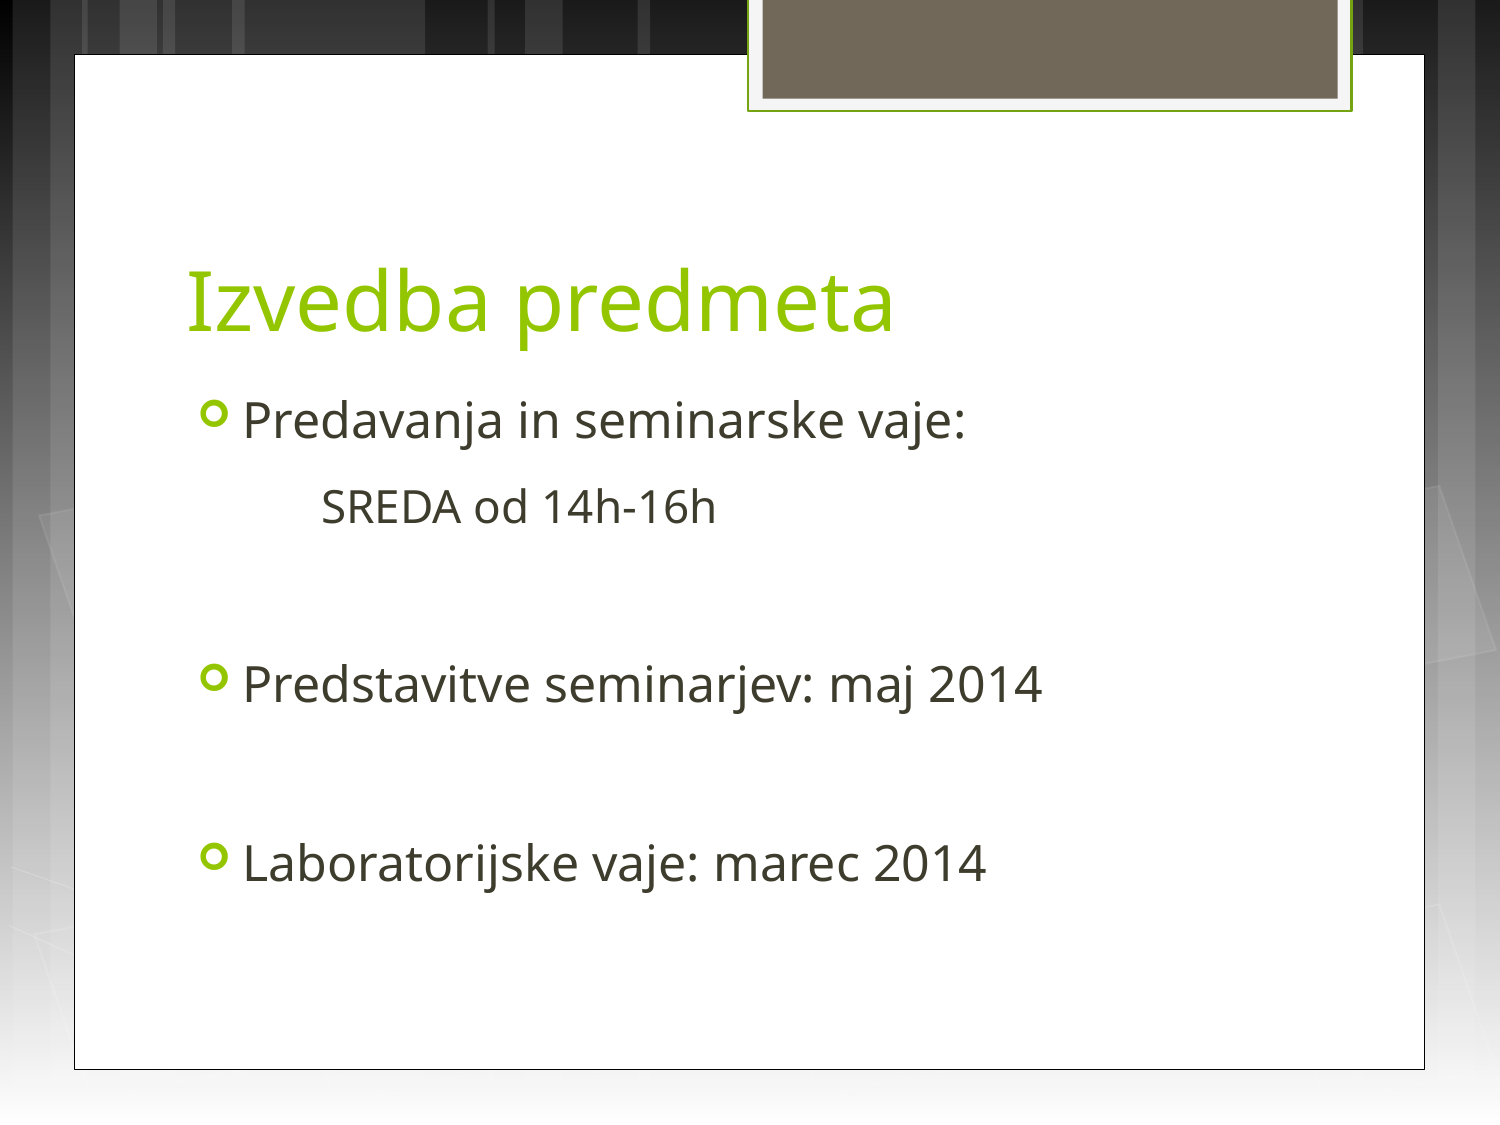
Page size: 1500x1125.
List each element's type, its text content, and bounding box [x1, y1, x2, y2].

list Predavanja in seminarske vaje: SREDA od 14h-16h Predstavitve seminarjev: maj 2014 Laboratorijske vaje: marec 2014 [171, 381, 1329, 957]
title Izvedba predmeta [171, 168, 1324, 357]
